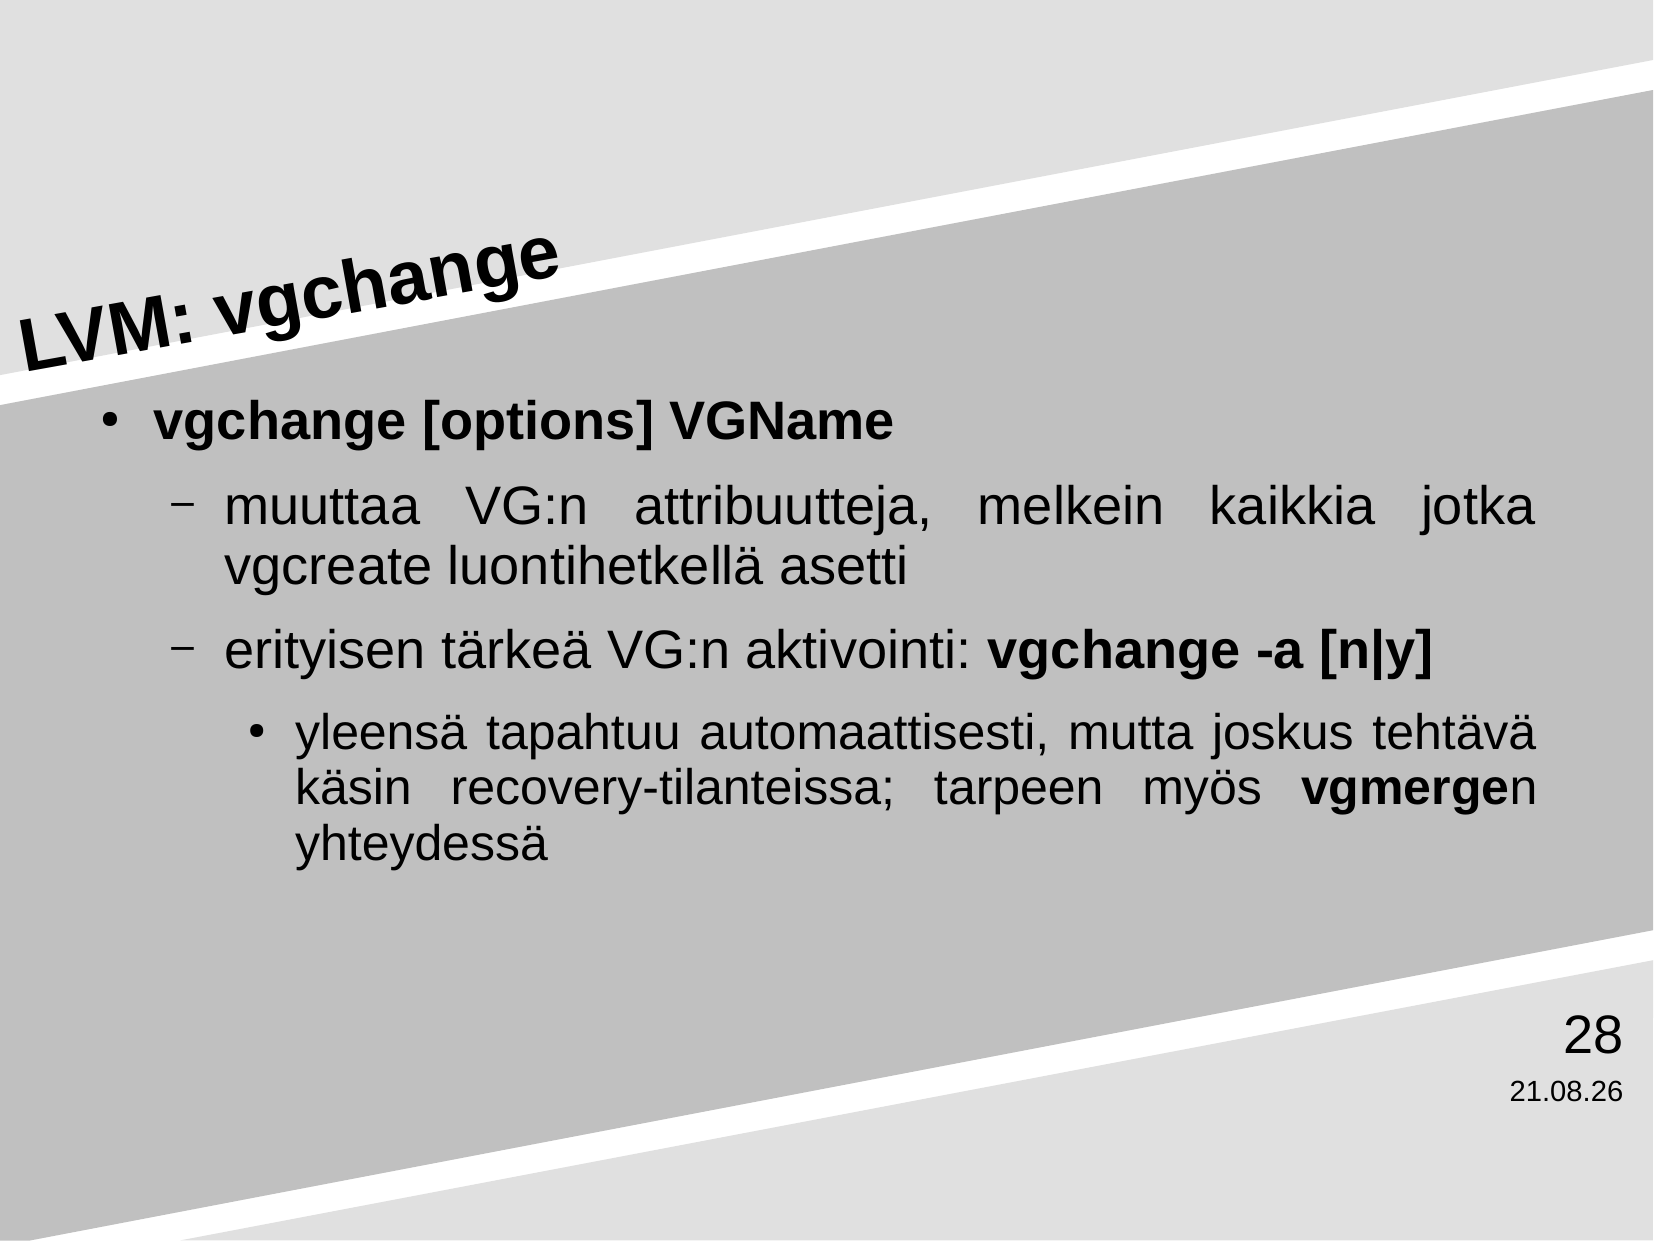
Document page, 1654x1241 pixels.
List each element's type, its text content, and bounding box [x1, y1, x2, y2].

title LVM: vgchange [0, 0, 1522, 455]
list vgchange [options] VGName muuttaa VG:n attribuutteja, melkein kaikkia jotka vgcreate luontihetkellä asetti erityisen tärkeä VG:n aktivointi: vgchange -a [n|y] yleensä tapahtuu automaattisesti, mutta joskus tehtävä käsin recovery-tilanteissa; tarpeen myös vgmergen yhteydessä [82, 390, 1538, 1111]
